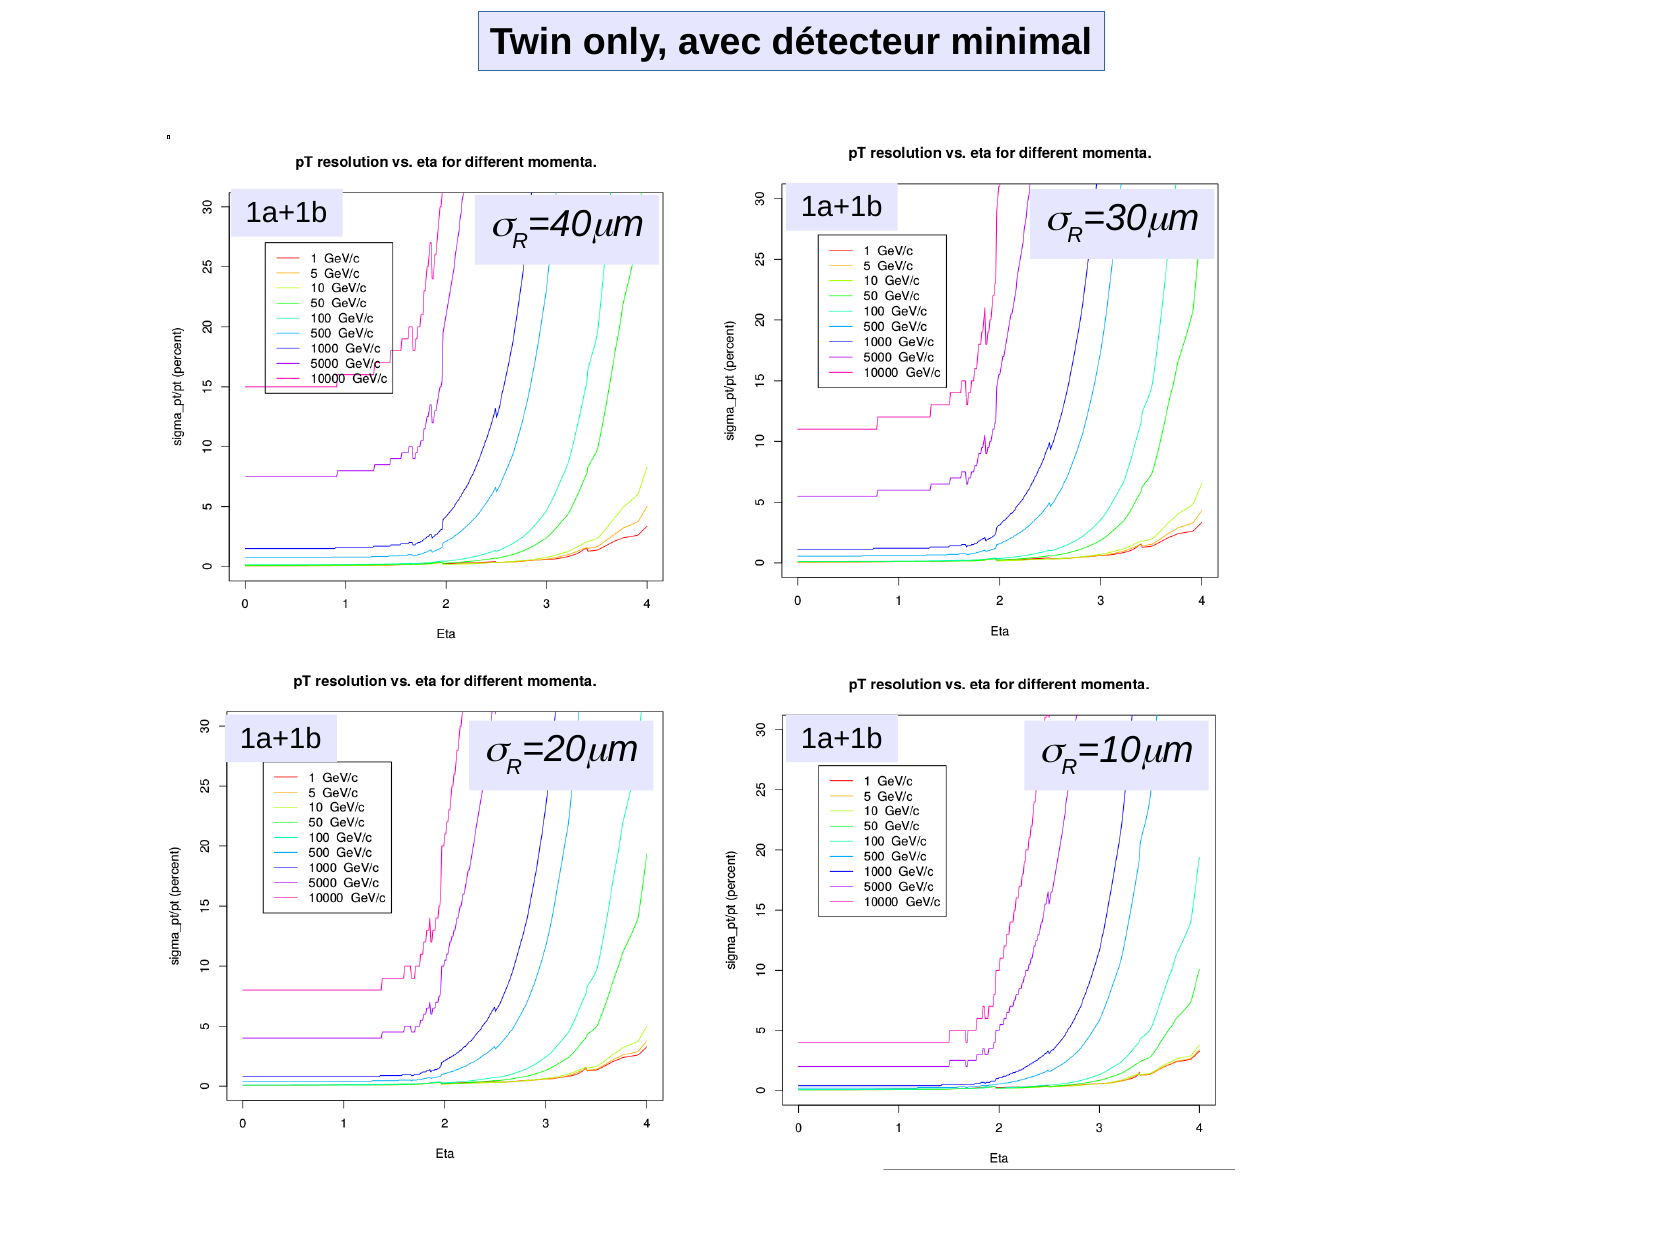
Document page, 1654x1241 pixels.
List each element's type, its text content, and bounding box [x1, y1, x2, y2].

text_box 1a+1b [230, 188, 343, 237]
picture [722, 660, 1235, 1170]
picture [167, 135, 680, 645]
text_box 1a+1b [786, 183, 898, 231]
text_box sR=30mm [1030, 189, 1215, 259]
text_box 1a+1b [786, 714, 898, 763]
text_box sR=20mm [469, 720, 654, 791]
text_box Twin only, avec détecteur minimal [478, 11, 1105, 71]
picture [167, 660, 680, 1170]
text_box sR=10mm [1024, 720, 1209, 791]
text_box sR=40mm [474, 194, 660, 265]
text_box 1a+1b [225, 714, 337, 763]
picture [722, 135, 1235, 645]
